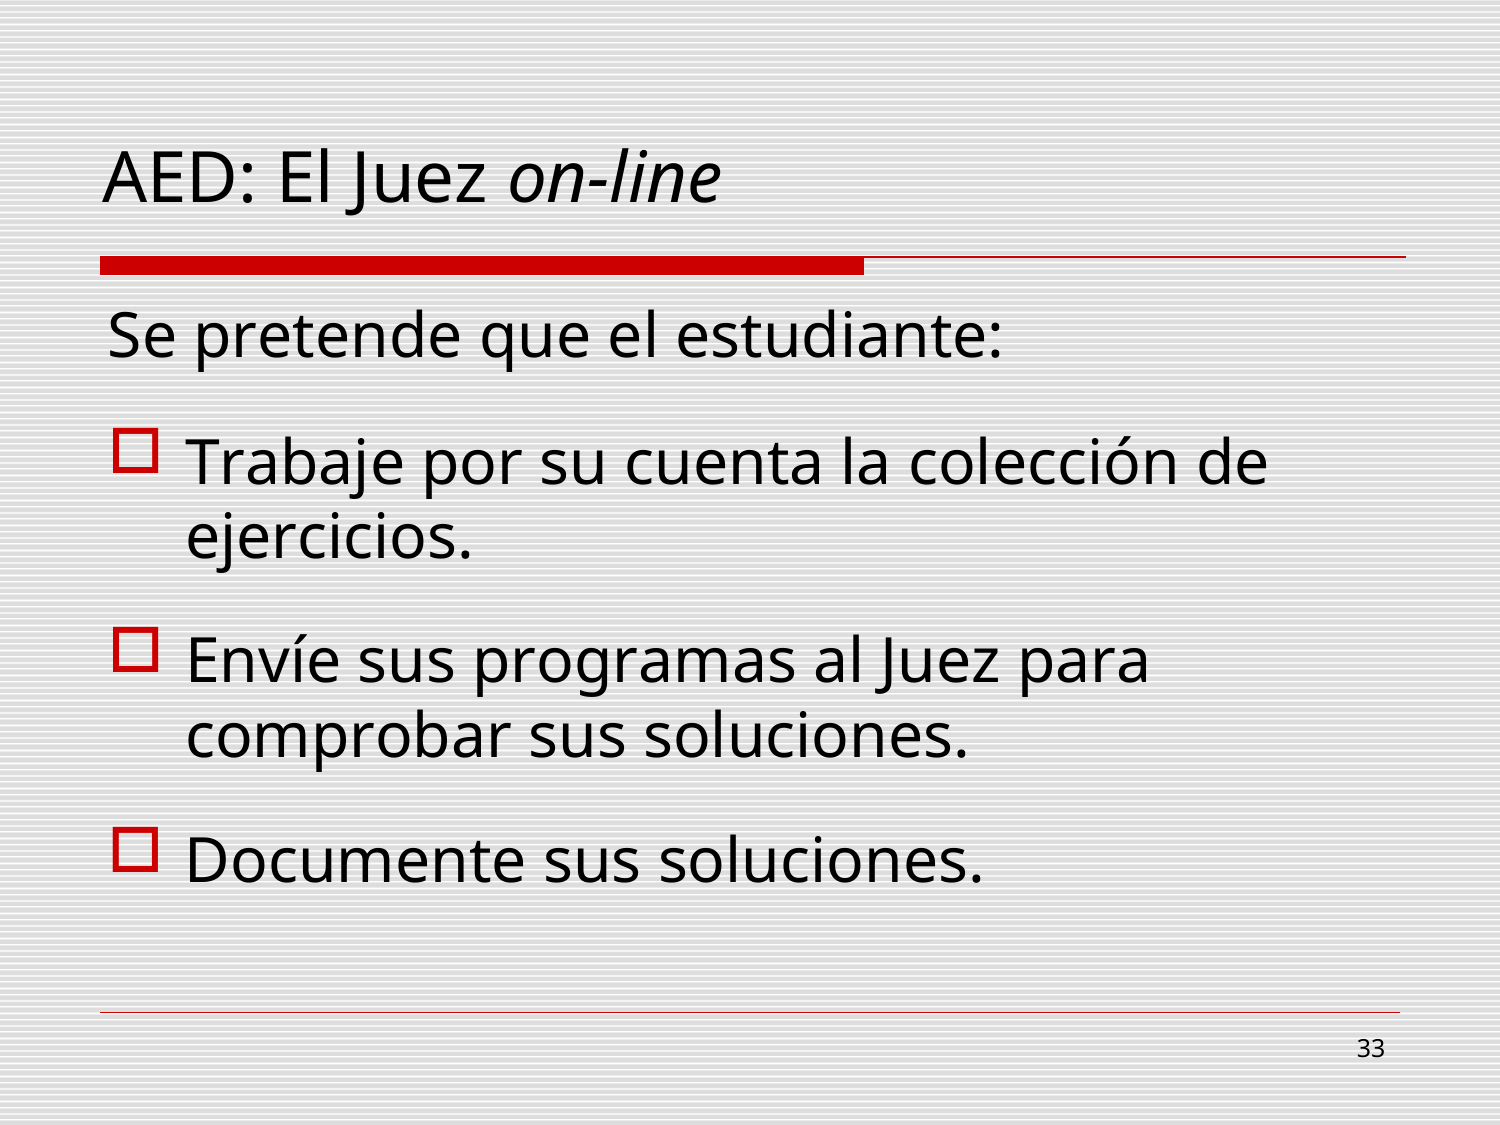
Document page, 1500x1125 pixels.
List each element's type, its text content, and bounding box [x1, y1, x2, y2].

text_box Documente sus soluciones. [92, 812, 1438, 925]
text_box <número> [1074, 1024, 1401, 1103]
list Se pretende que el estudiante: Trabaje por su cuenta la colección de ejercicios. [92, 287, 1438, 580]
text_box Envíe sus programas al Juez para comprobar sus soluciones. [93, 612, 1438, 775]
title AED: El Juez on-line [87, 49, 1400, 225]
picture [0, 0, 1500, 1125]
